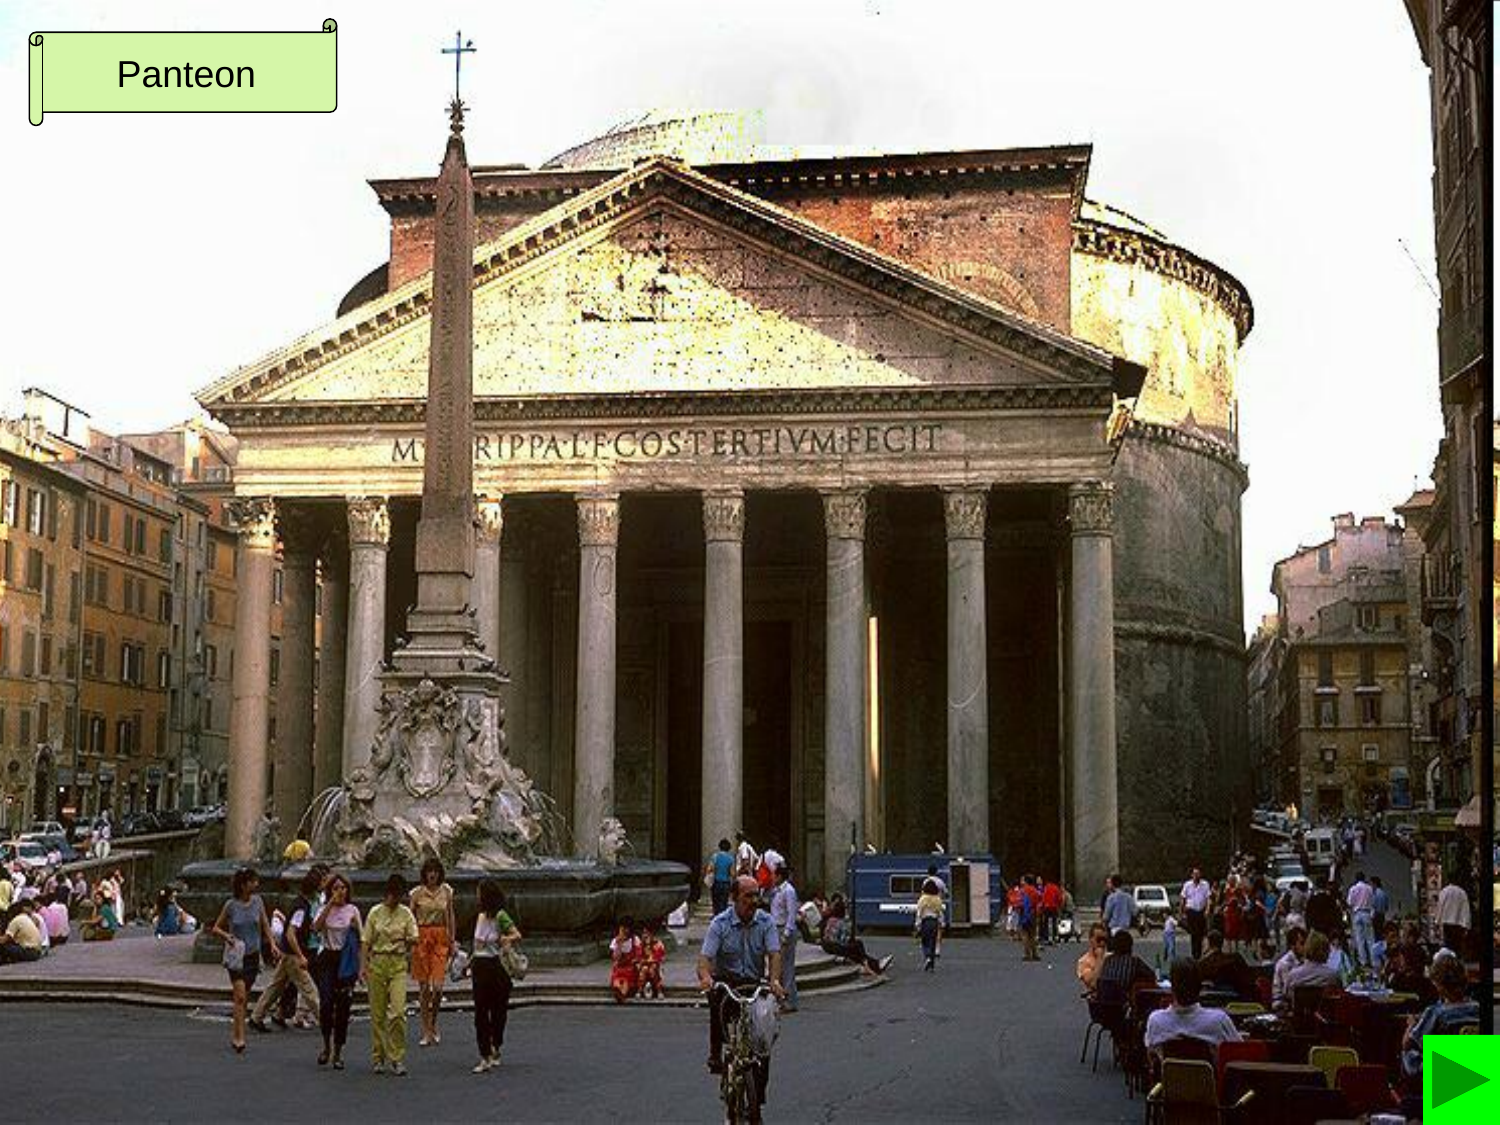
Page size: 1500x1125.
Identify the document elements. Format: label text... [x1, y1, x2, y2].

text_box [1423, 1034, 1500, 1125]
picture [0, 0, 1500, 1125]
text_box Panteon [29, 28, 337, 126]
